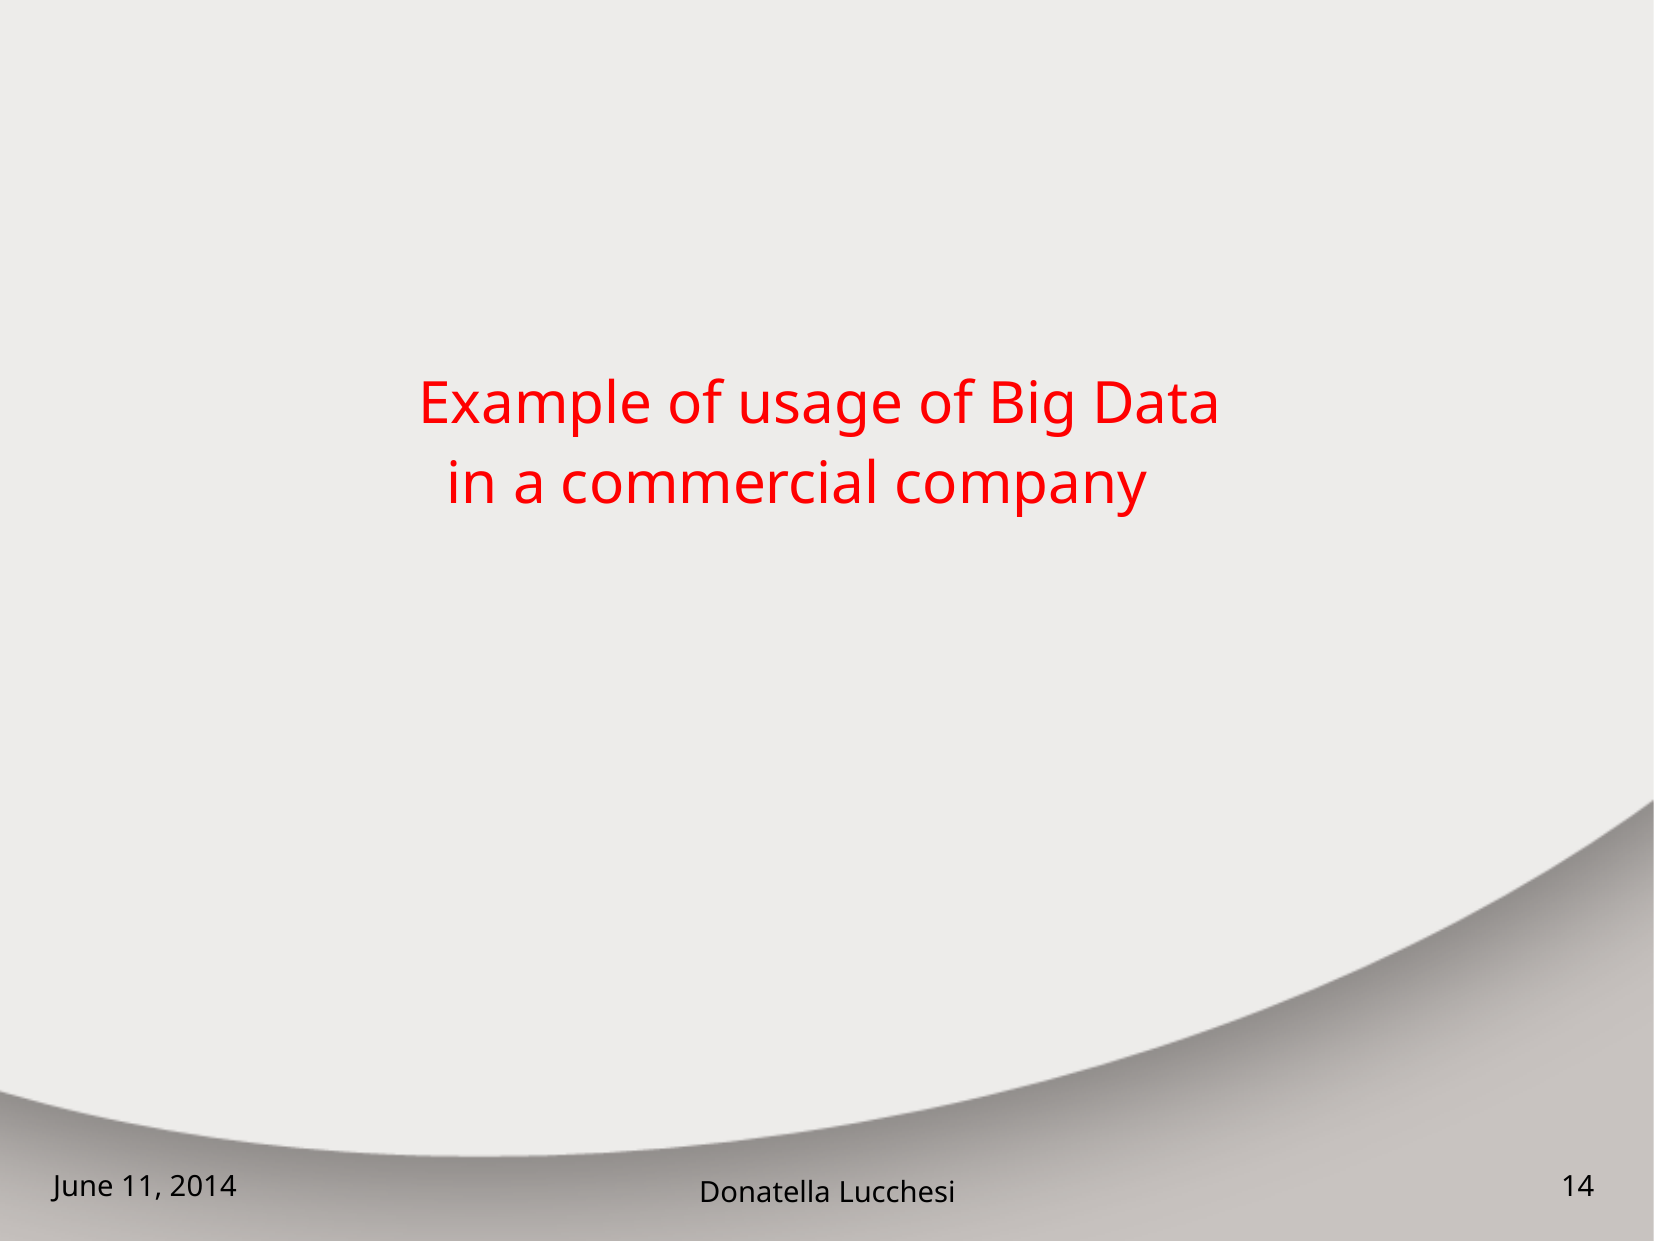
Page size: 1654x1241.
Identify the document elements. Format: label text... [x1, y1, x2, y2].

text_box Example of usage of Big Data in a commercial company [403, 354, 1231, 532]
picture [0, 0, 1654, 1241]
